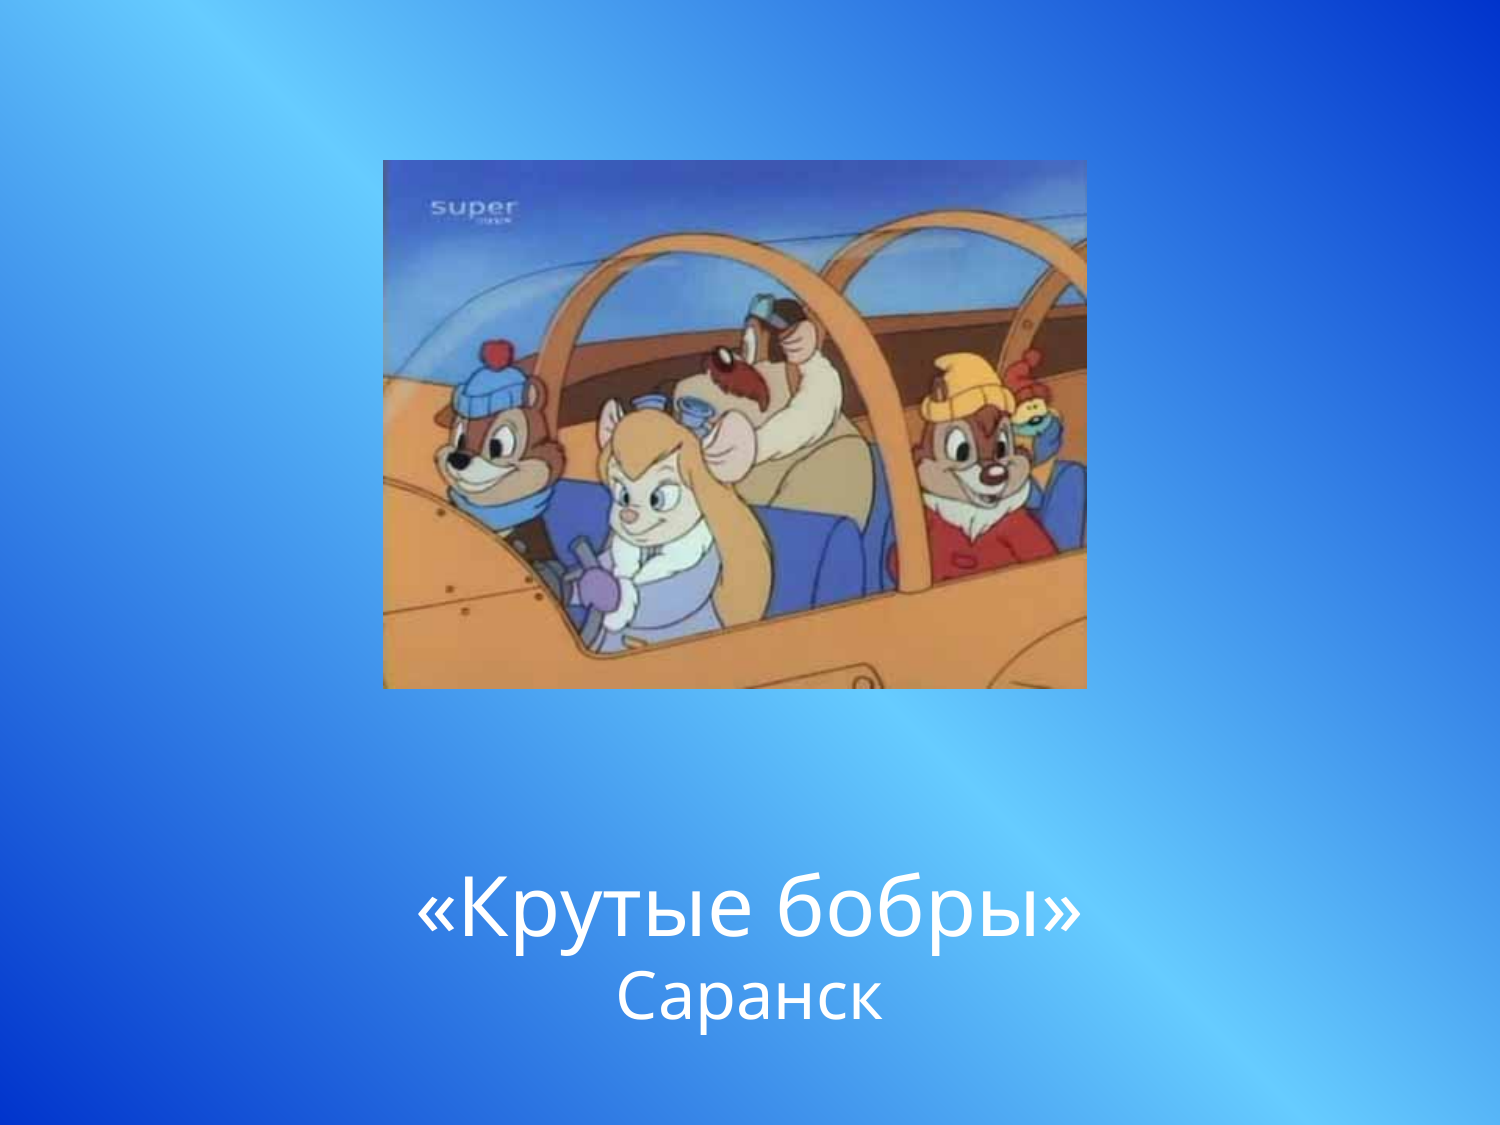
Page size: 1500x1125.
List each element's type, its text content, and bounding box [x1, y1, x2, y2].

text_box «Крутые бобры» Саранск [112, 822, 1388, 1064]
picture [383, 160, 1087, 690]
